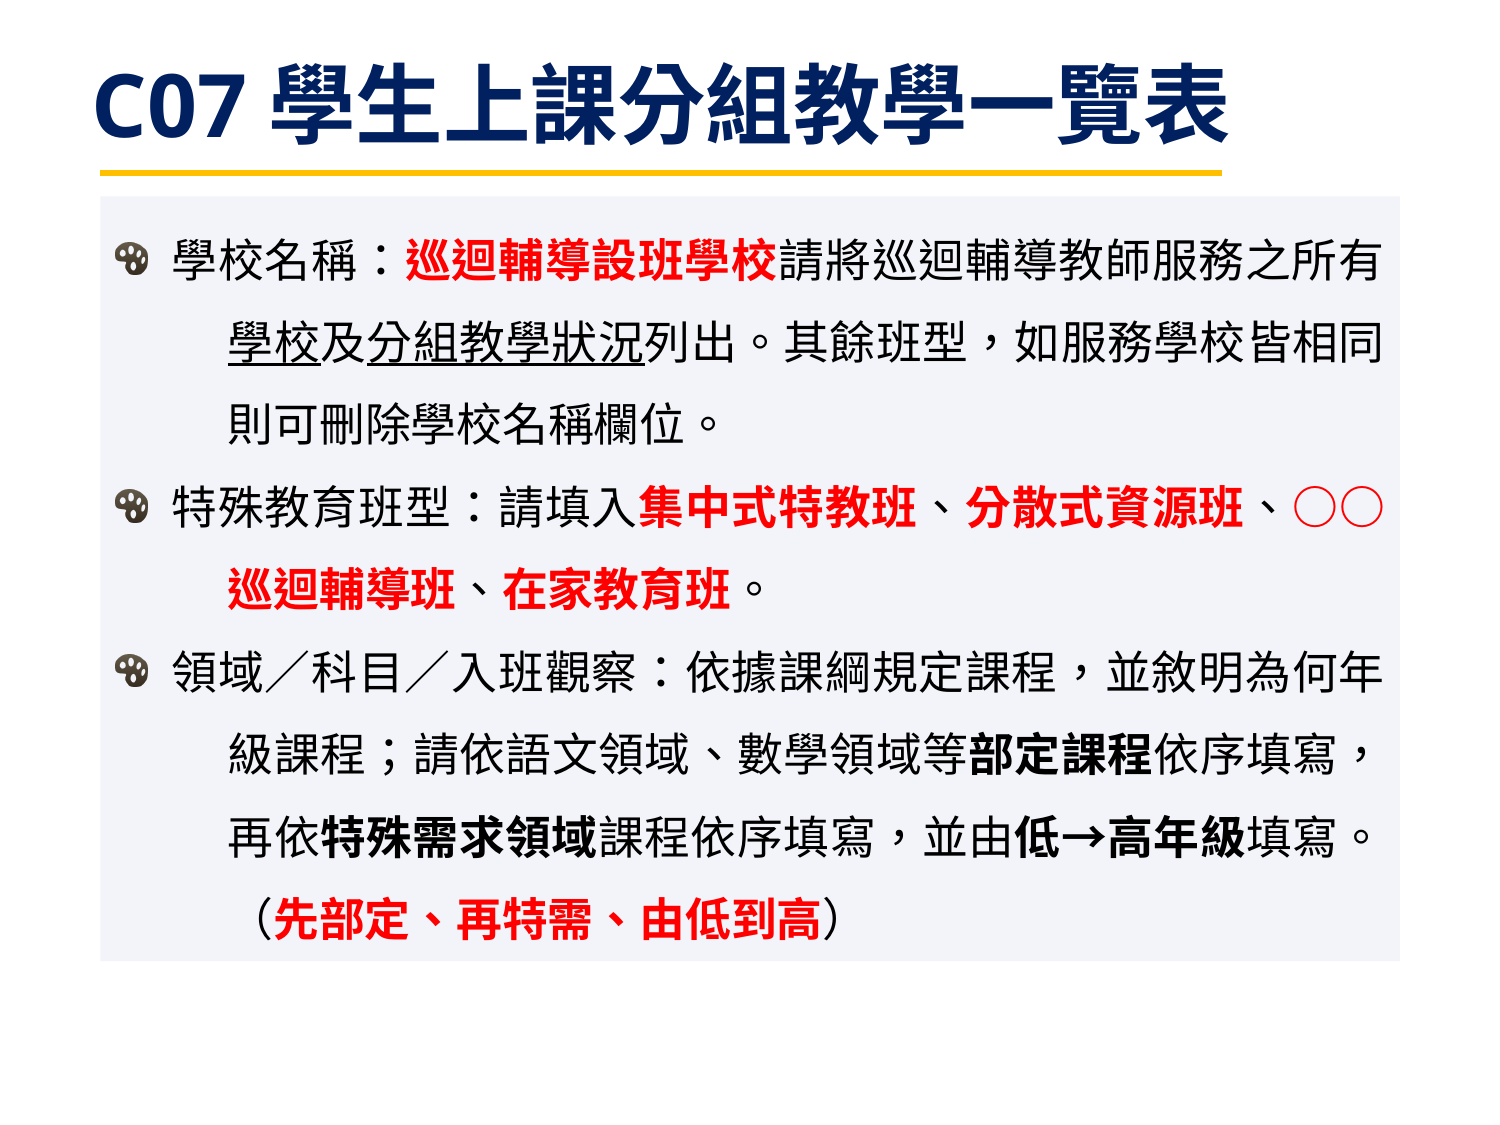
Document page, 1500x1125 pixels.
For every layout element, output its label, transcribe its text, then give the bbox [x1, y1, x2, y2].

text_box C07學生上課分組教學一覽表 [76, 42, 1244, 164]
text_box 學校名稱：巡迴輔導設班學校請將巡迴輔導教師服務之所有學校及分組教學狀況列出。其餘班型，如服務學校皆相同則可刪除學校名稱欄位。 特殊教育班型：請填入集中式特教班、分散式資源班、○○巡迴輔導班、在家教育班。 領域／科目／入班觀察：依據課綱規定課程，並敘明為何年級課程；請依語文領域、數學領域等部定課程依序填寫，再依特殊需求領域課程依序填寫，並由低→高年級填寫。（先部定、再特需、由低到高） [100, 196, 1400, 962]
